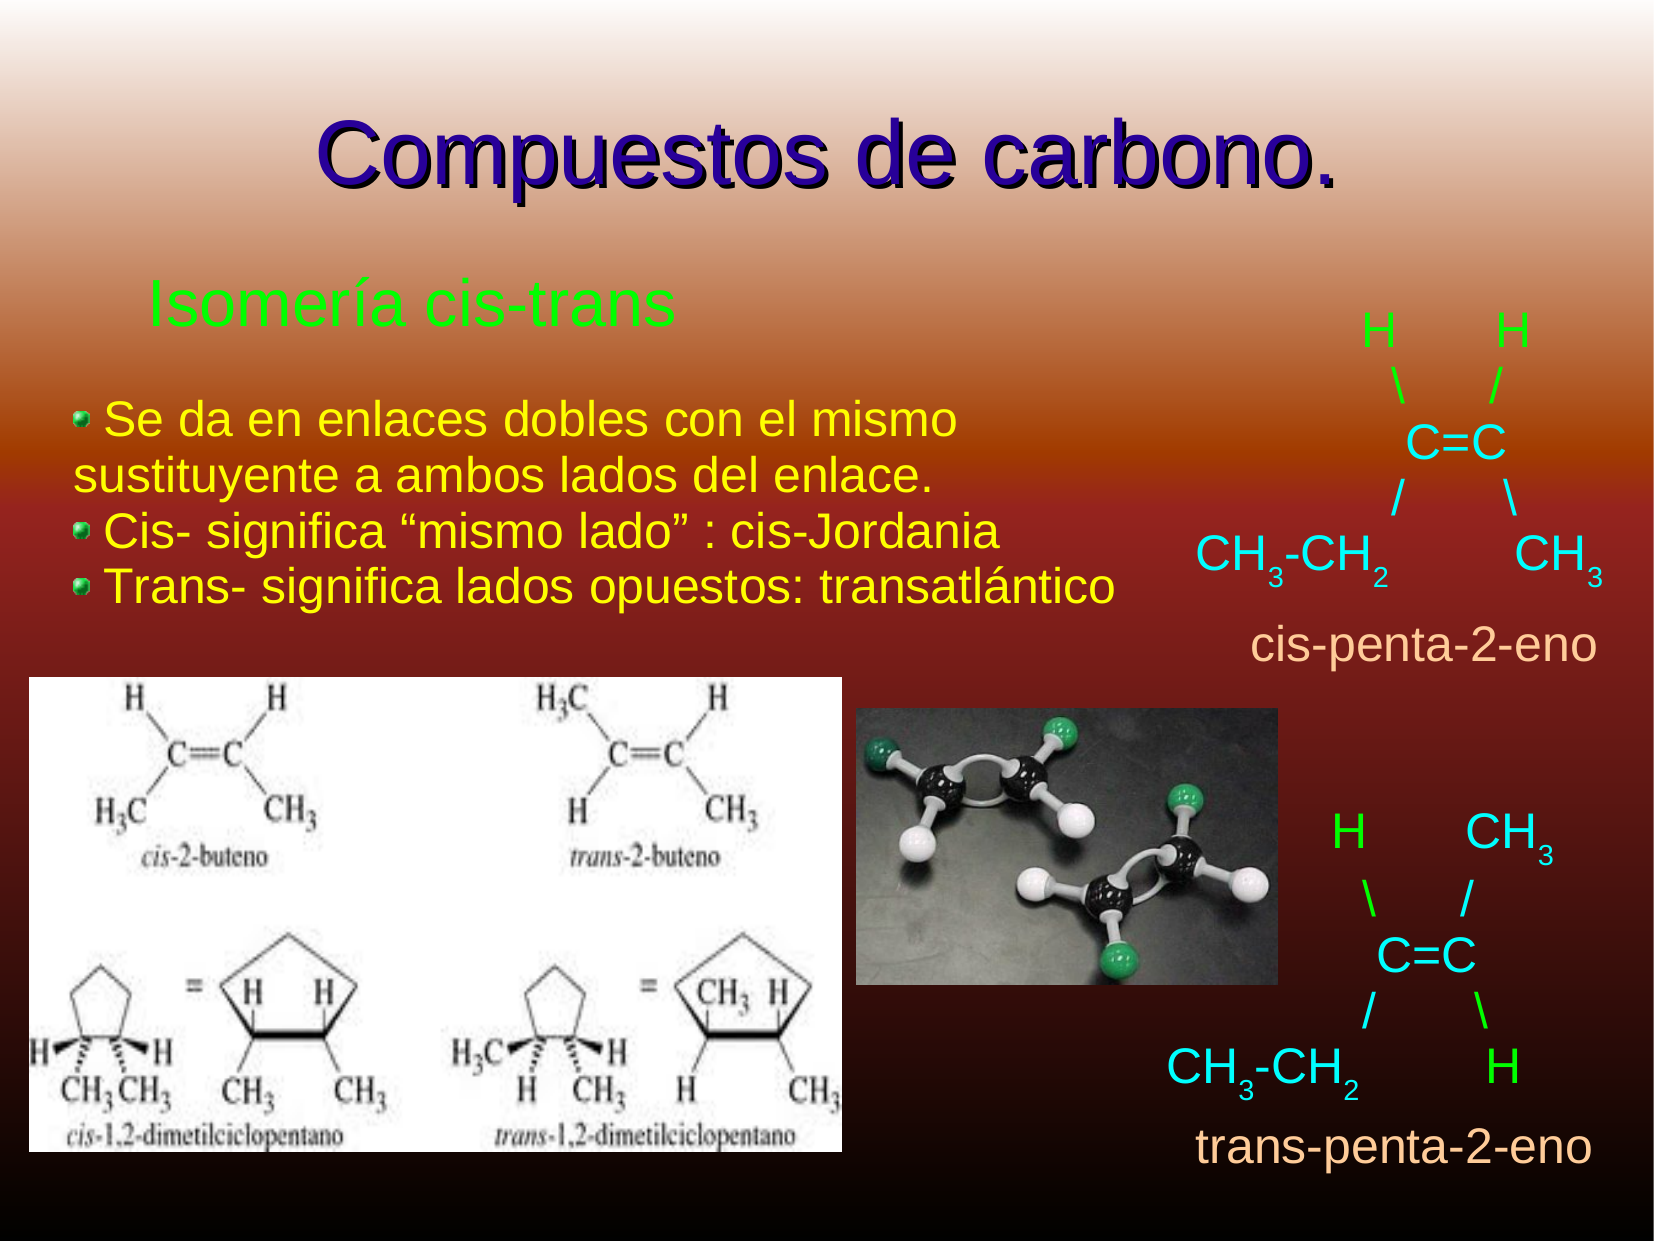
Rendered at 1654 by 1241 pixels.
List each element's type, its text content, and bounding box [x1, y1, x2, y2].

text_box cis-penta-2-eno [1236, 608, 1625, 680]
picture [0, 0, 1654, 1241]
text_box Se da en enlaces dobles con el mismo sustituyente a ambos lados del enlace. Cis- significa “mismo lado” : cis-Jordania Trans- significa lados opuestos: transatlántico [59, 383, 1152, 622]
list Isomería cis-trans [76, 265, 1595, 355]
text_box H CH3 \ / C=C / \ CH3-CH2 H [1151, 796, 1595, 1182]
text_box H H \ / C=C / \ CH3-CH2 CH3 [1181, 295, 1625, 669]
title Compuestos de carbono. [82, 49, 1571, 257]
text_box trans-penta-2-eno [1181, 1110, 1654, 1182]
